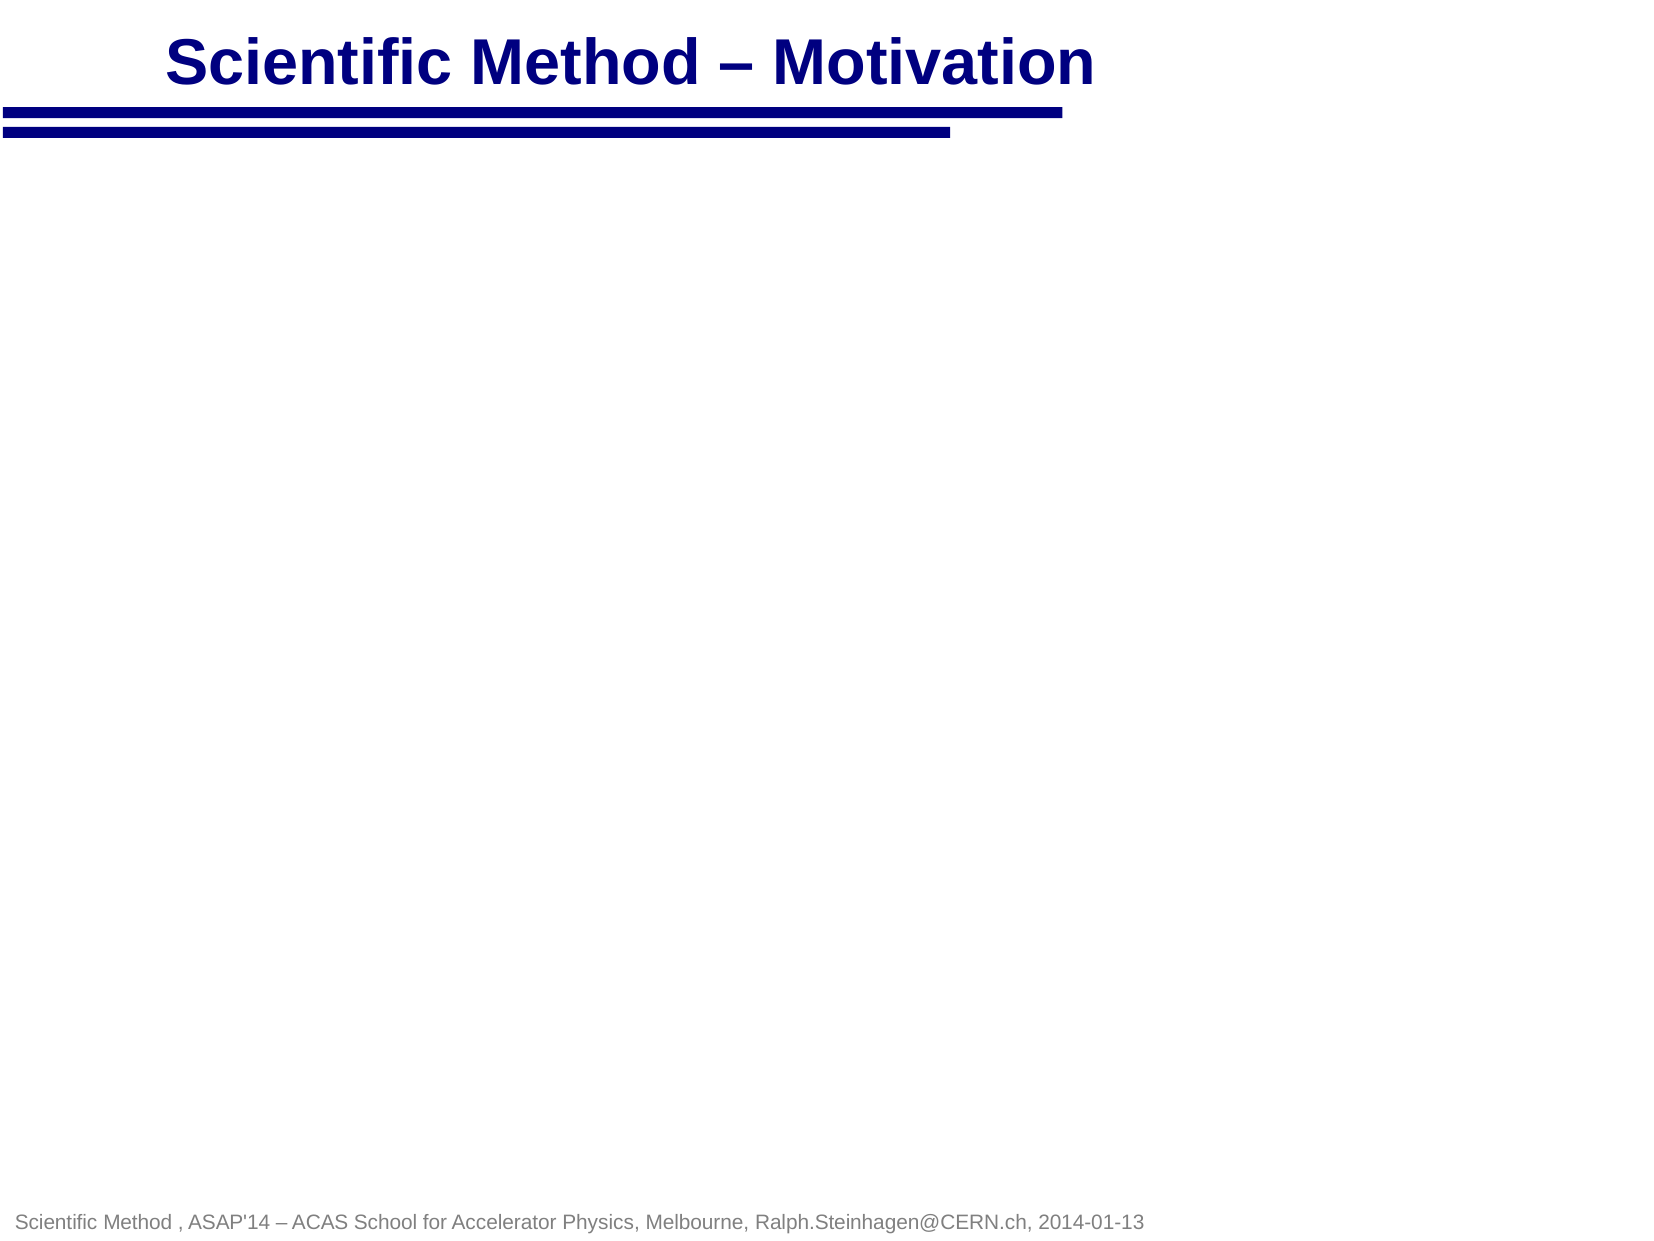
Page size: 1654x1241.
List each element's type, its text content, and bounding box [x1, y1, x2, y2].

title Scientific Method – Motivation [165, 0, 1323, 124]
